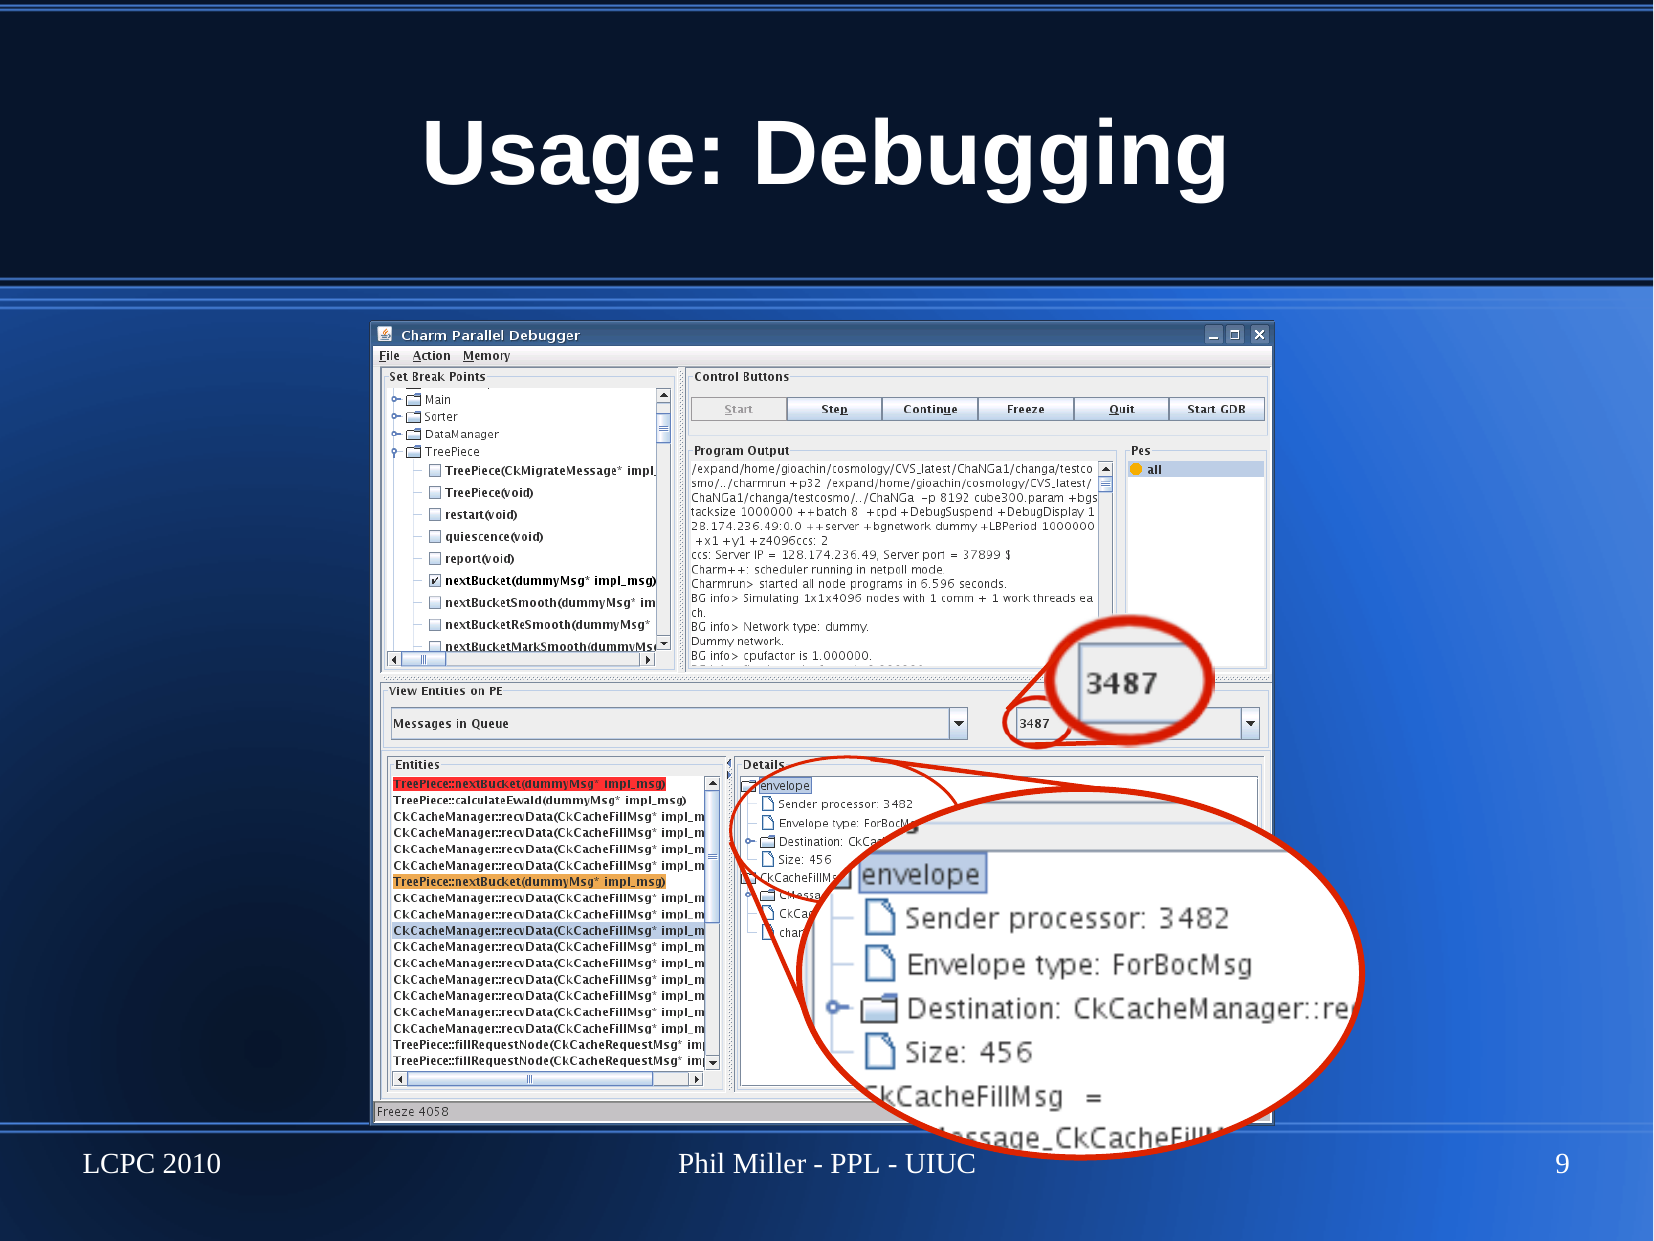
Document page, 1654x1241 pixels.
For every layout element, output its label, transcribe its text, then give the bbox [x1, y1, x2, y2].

title Usage: Debugging [82, 56, 1571, 250]
picture [0, 0, 1654, 1241]
